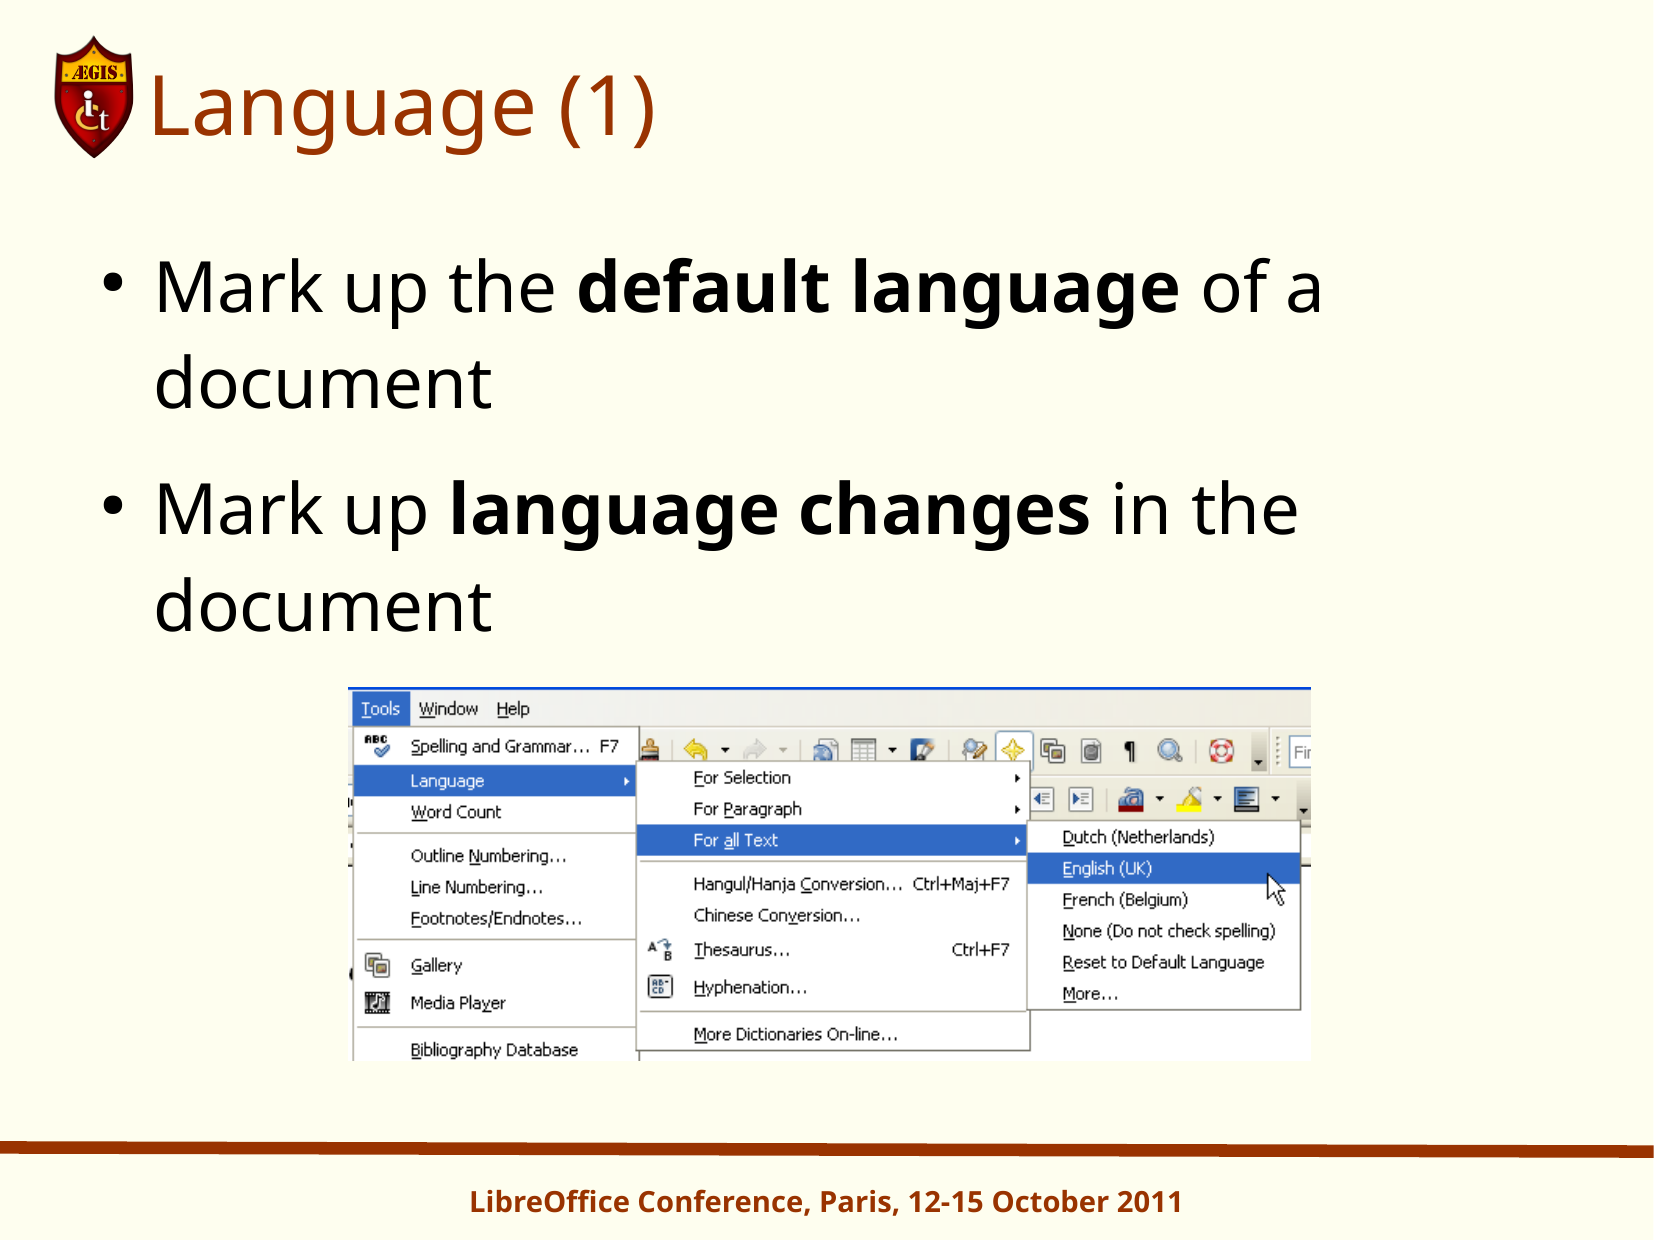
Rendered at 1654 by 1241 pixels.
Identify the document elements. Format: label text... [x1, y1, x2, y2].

list Mark up the default language of a document Mark up language changes in the document [82, 236, 1595, 621]
picture [348, 687, 1311, 1061]
picture [24, 24, 167, 167]
title Language (1) [147, 29, 1625, 178]
